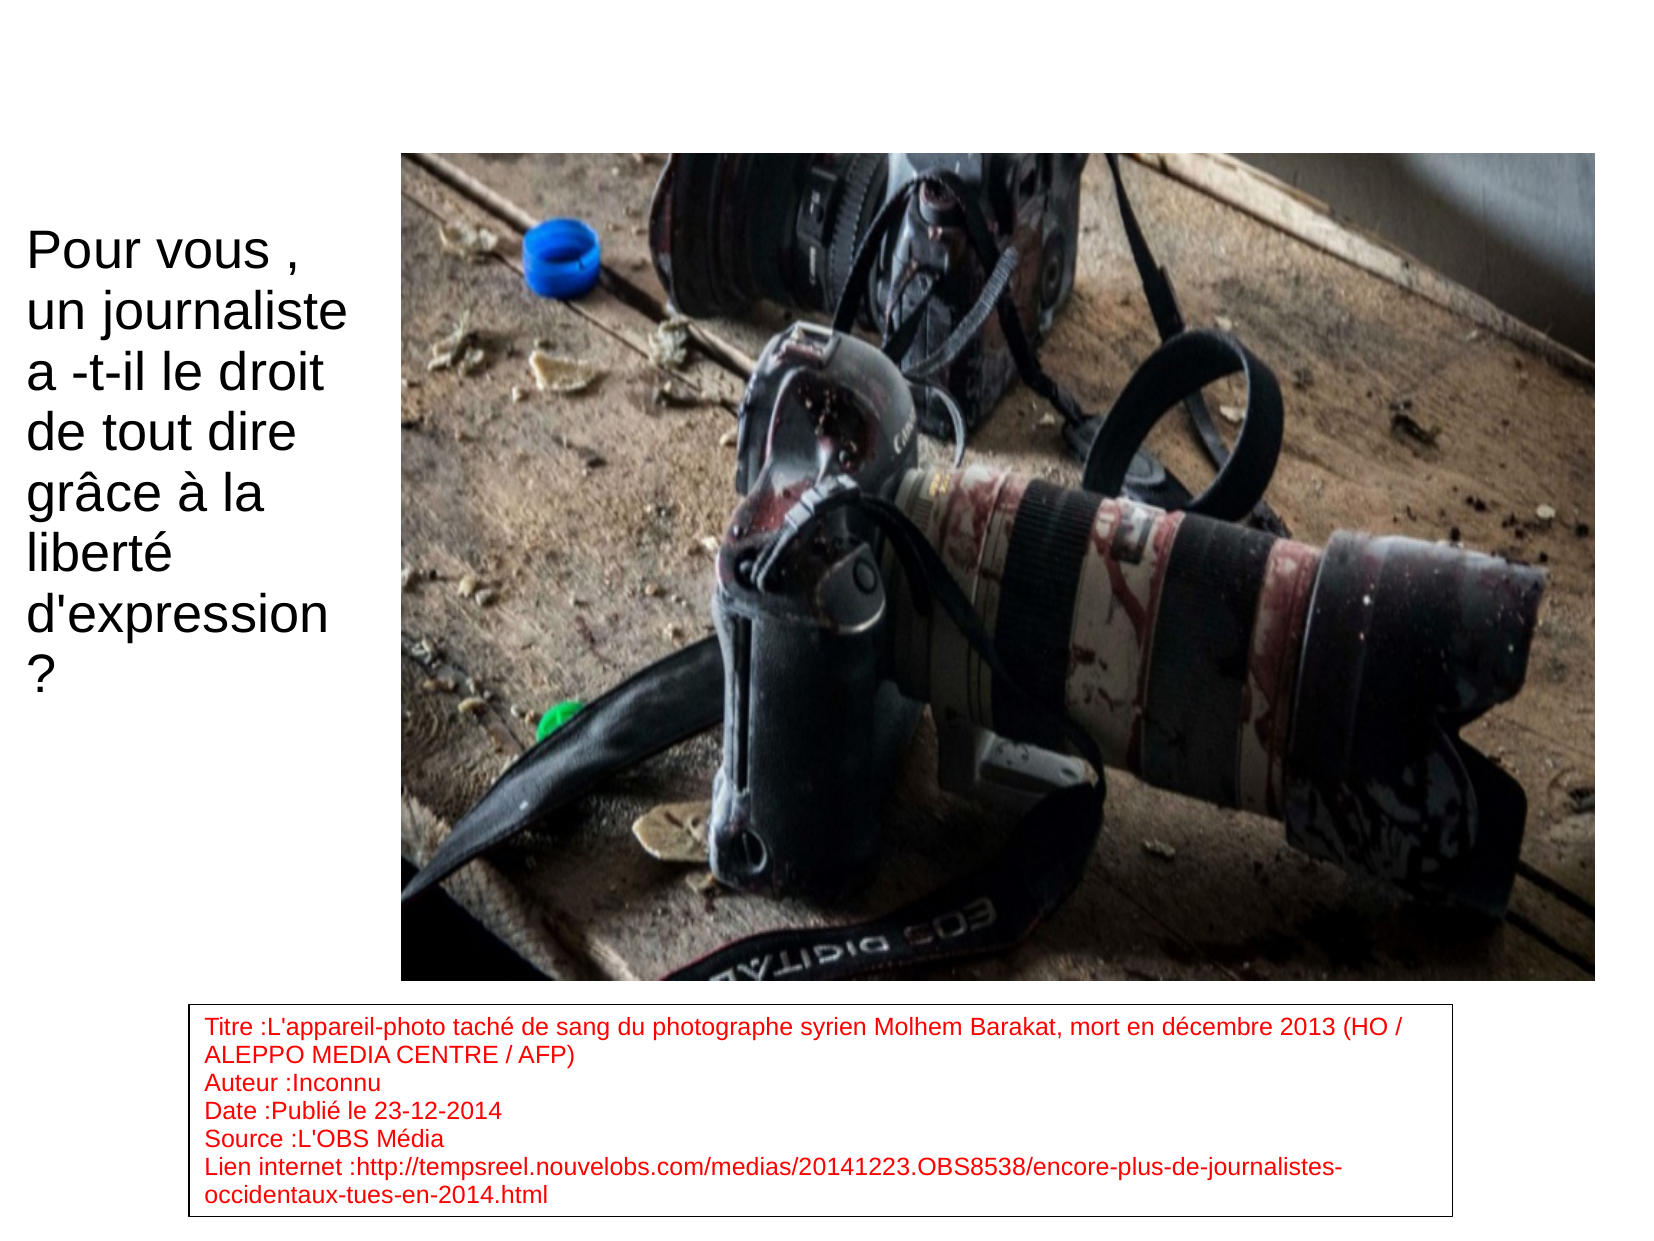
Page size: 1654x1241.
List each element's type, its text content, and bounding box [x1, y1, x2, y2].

picture [401, 153, 1595, 981]
text_box Titre :L'appareil-photo taché de sang du photographe syrien Molhem Barakat, mort en décembre 2013 (HO / ALEPPO MEDIA CENTRE / AFP) Auteur :Inconnu Date :Publié le 23-12-2014 Source :L'OBS Média Lien internet :http://tempsreel.nouvelobs.com/medias/20141223.OBS8538/encore-plus-de-journalistes-occidentaux-tues-en-2014.html [188, 1004, 1453, 1217]
text_box Pour vous , un journaliste a -t-il le droit de tout dire grâce à la liberté d'expression ? [11, 212, 390, 712]
